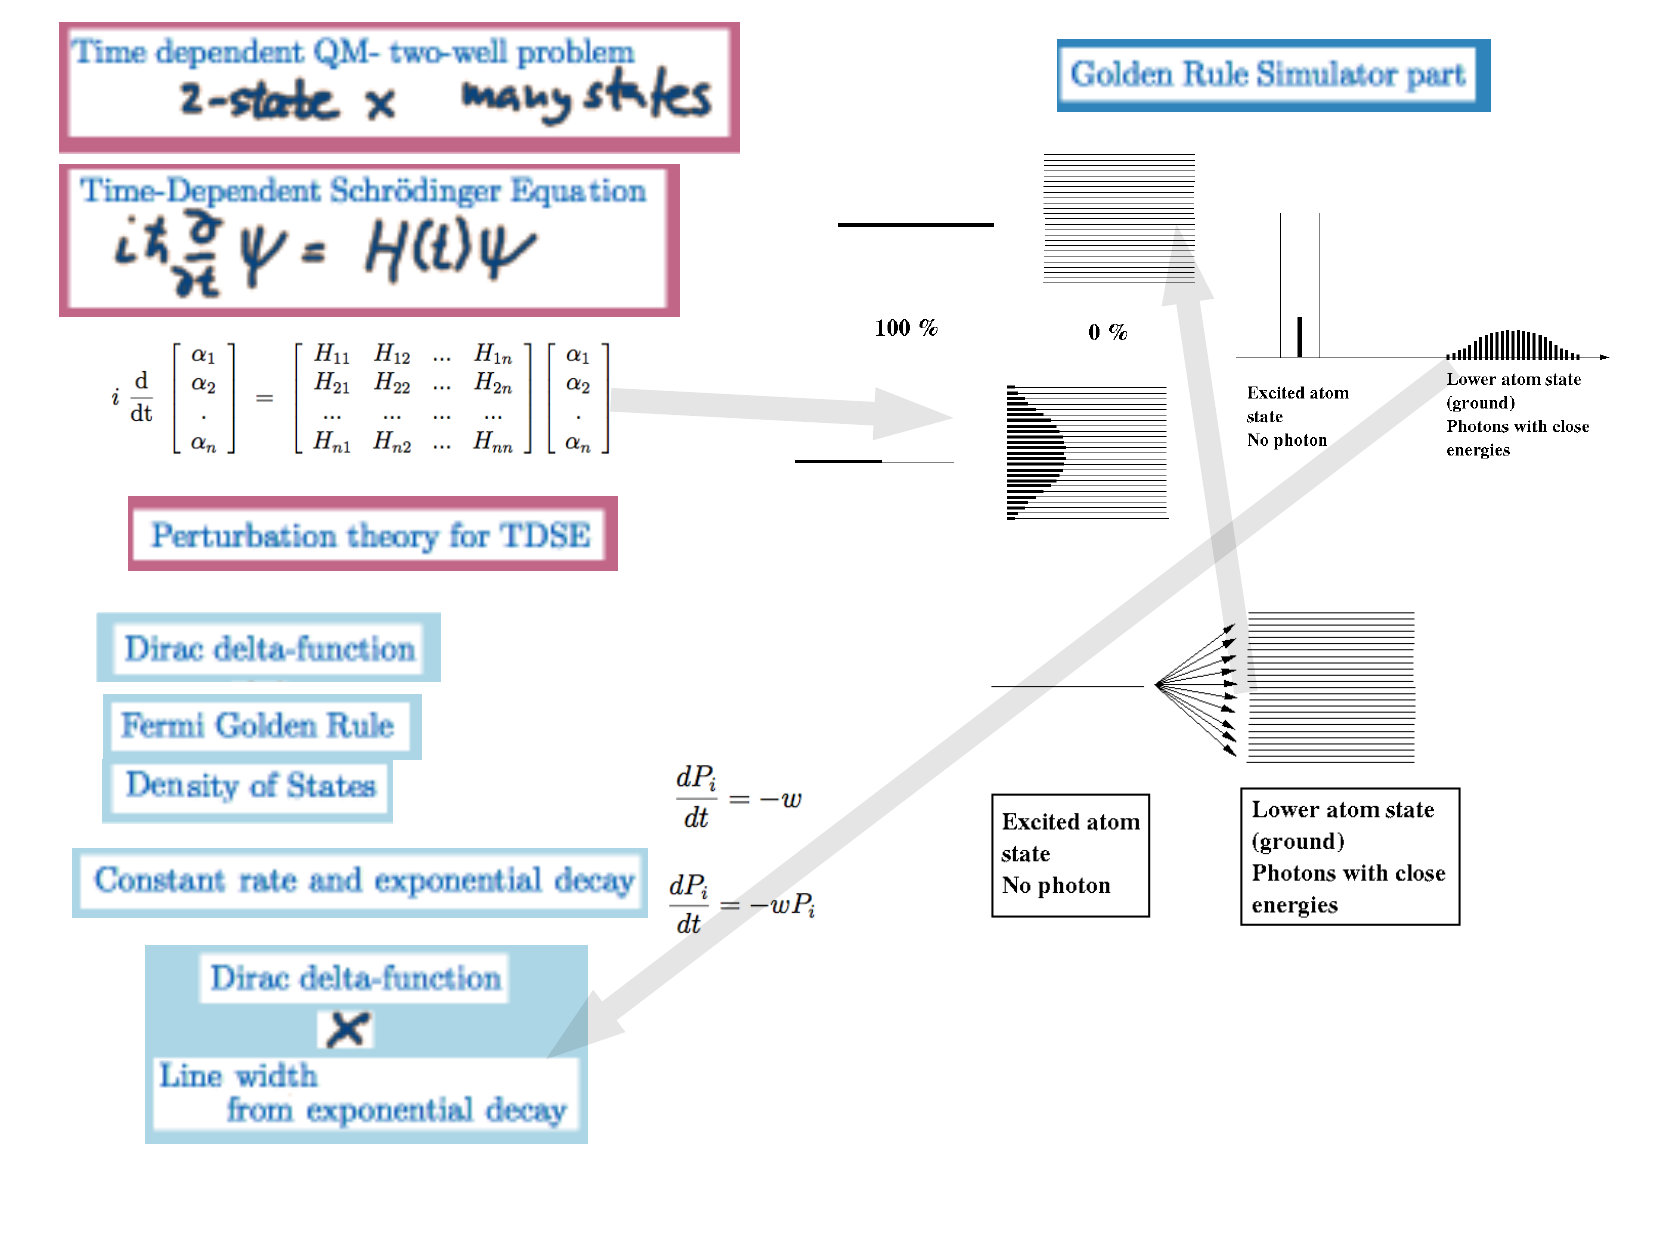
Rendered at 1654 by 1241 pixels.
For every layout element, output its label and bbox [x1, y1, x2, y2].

picture [974, 599, 1477, 934]
picture [72, 848, 648, 918]
picture [128, 496, 618, 571]
picture [145, 945, 588, 1144]
picture [59, 164, 680, 317]
picture [102, 694, 422, 825]
picture [96, 612, 441, 682]
picture [794, 375, 1176, 533]
picture [59, 22, 740, 154]
picture [1233, 213, 1610, 462]
picture [101, 322, 623, 472]
picture [837, 144, 1200, 348]
picture [658, 753, 821, 837]
picture [661, 864, 827, 947]
picture [1057, 39, 1491, 112]
